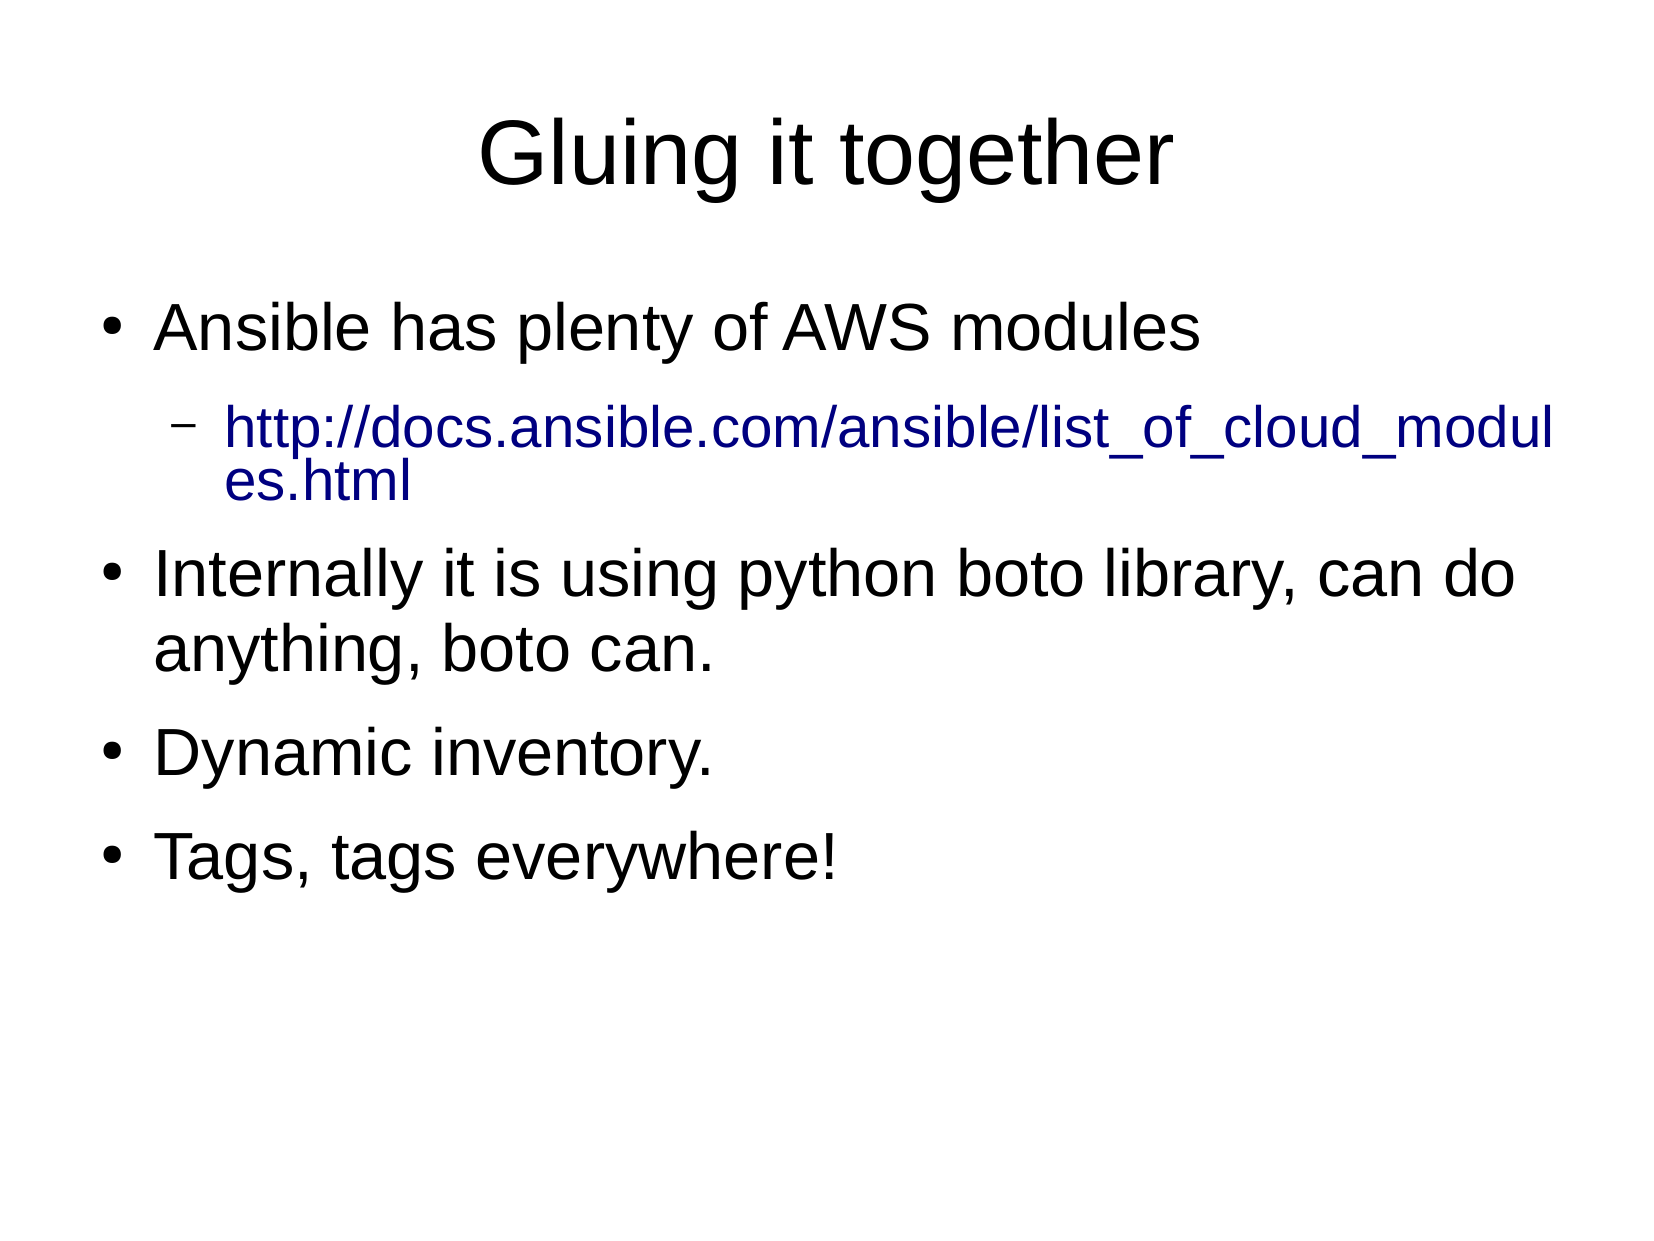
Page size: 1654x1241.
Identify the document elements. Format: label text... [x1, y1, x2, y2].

title Gluing it together [82, 49, 1571, 257]
list Ansible has plenty of AWS modules http://docs.ansible.com/ansible/list_of_cloud_modules.html Internally it is using python boto library, can do anything, boto can. Dynamic inventory. Tags, tags everywhere! [82, 290, 1571, 1010]
